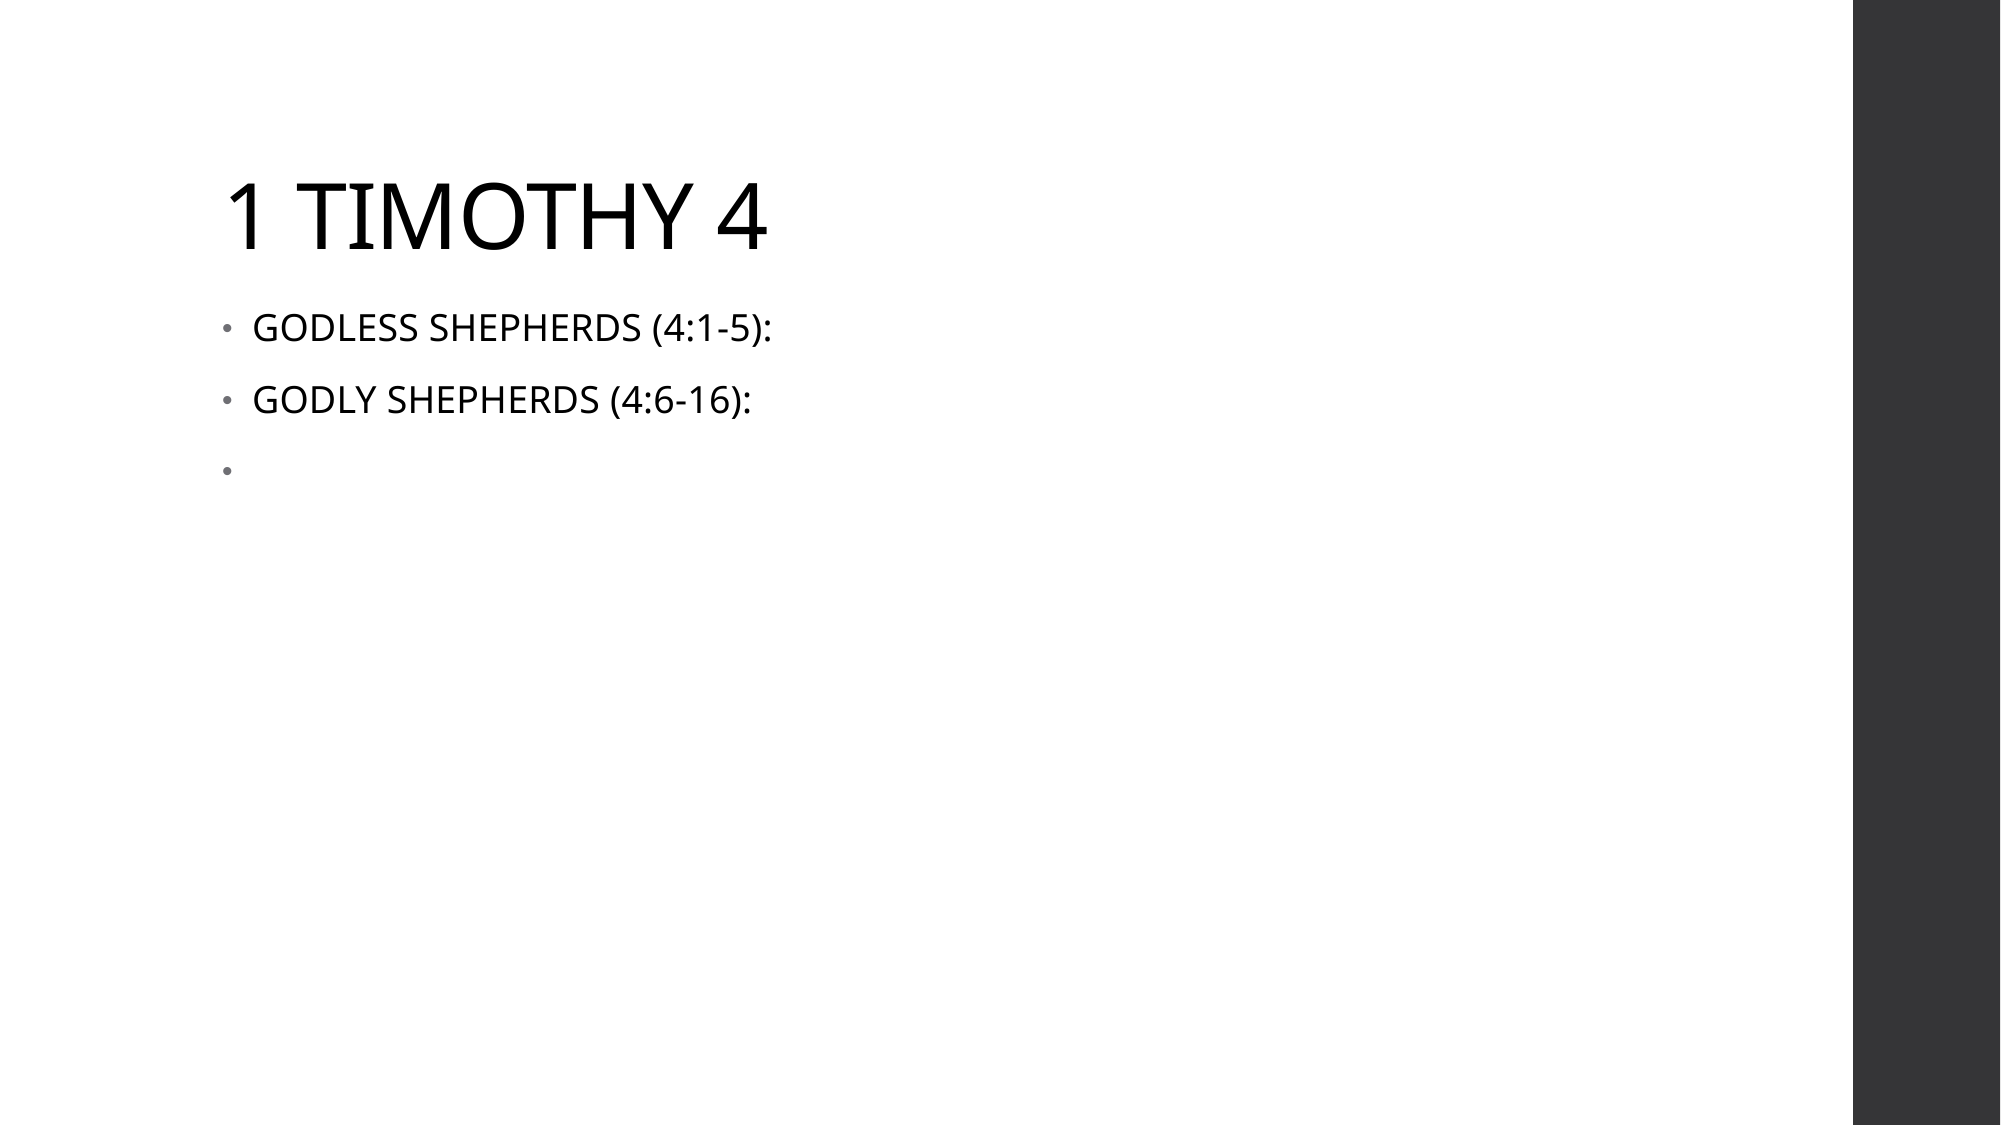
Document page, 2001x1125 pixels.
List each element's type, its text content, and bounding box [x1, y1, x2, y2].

title 1 TIMOTHY 4 [206, 60, 1797, 278]
list GODLESS SHEPHERDS (4:1-5): GODLY SHEPHERDS (4:6-16): [206, 299, 1617, 1014]
